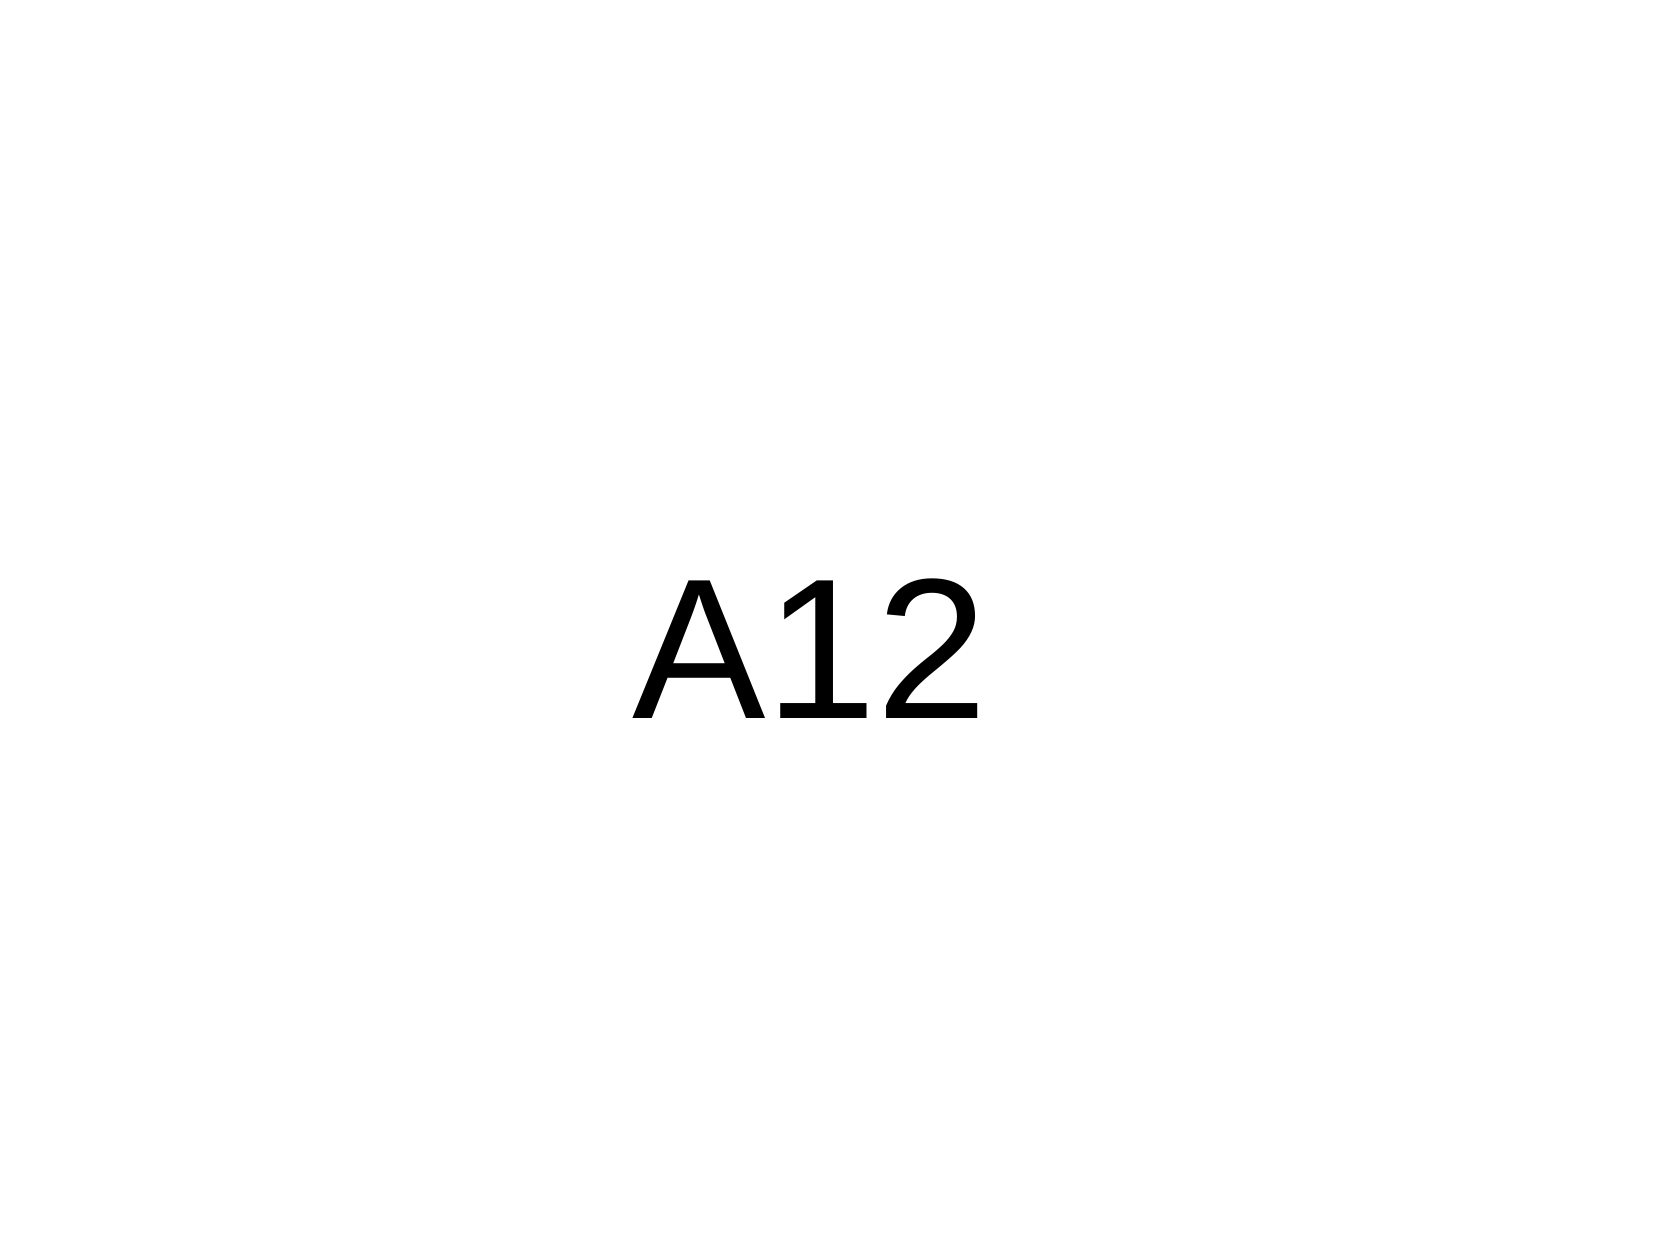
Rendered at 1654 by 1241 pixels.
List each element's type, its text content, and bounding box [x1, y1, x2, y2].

subtitle A12 [82, 290, 1538, 1010]
